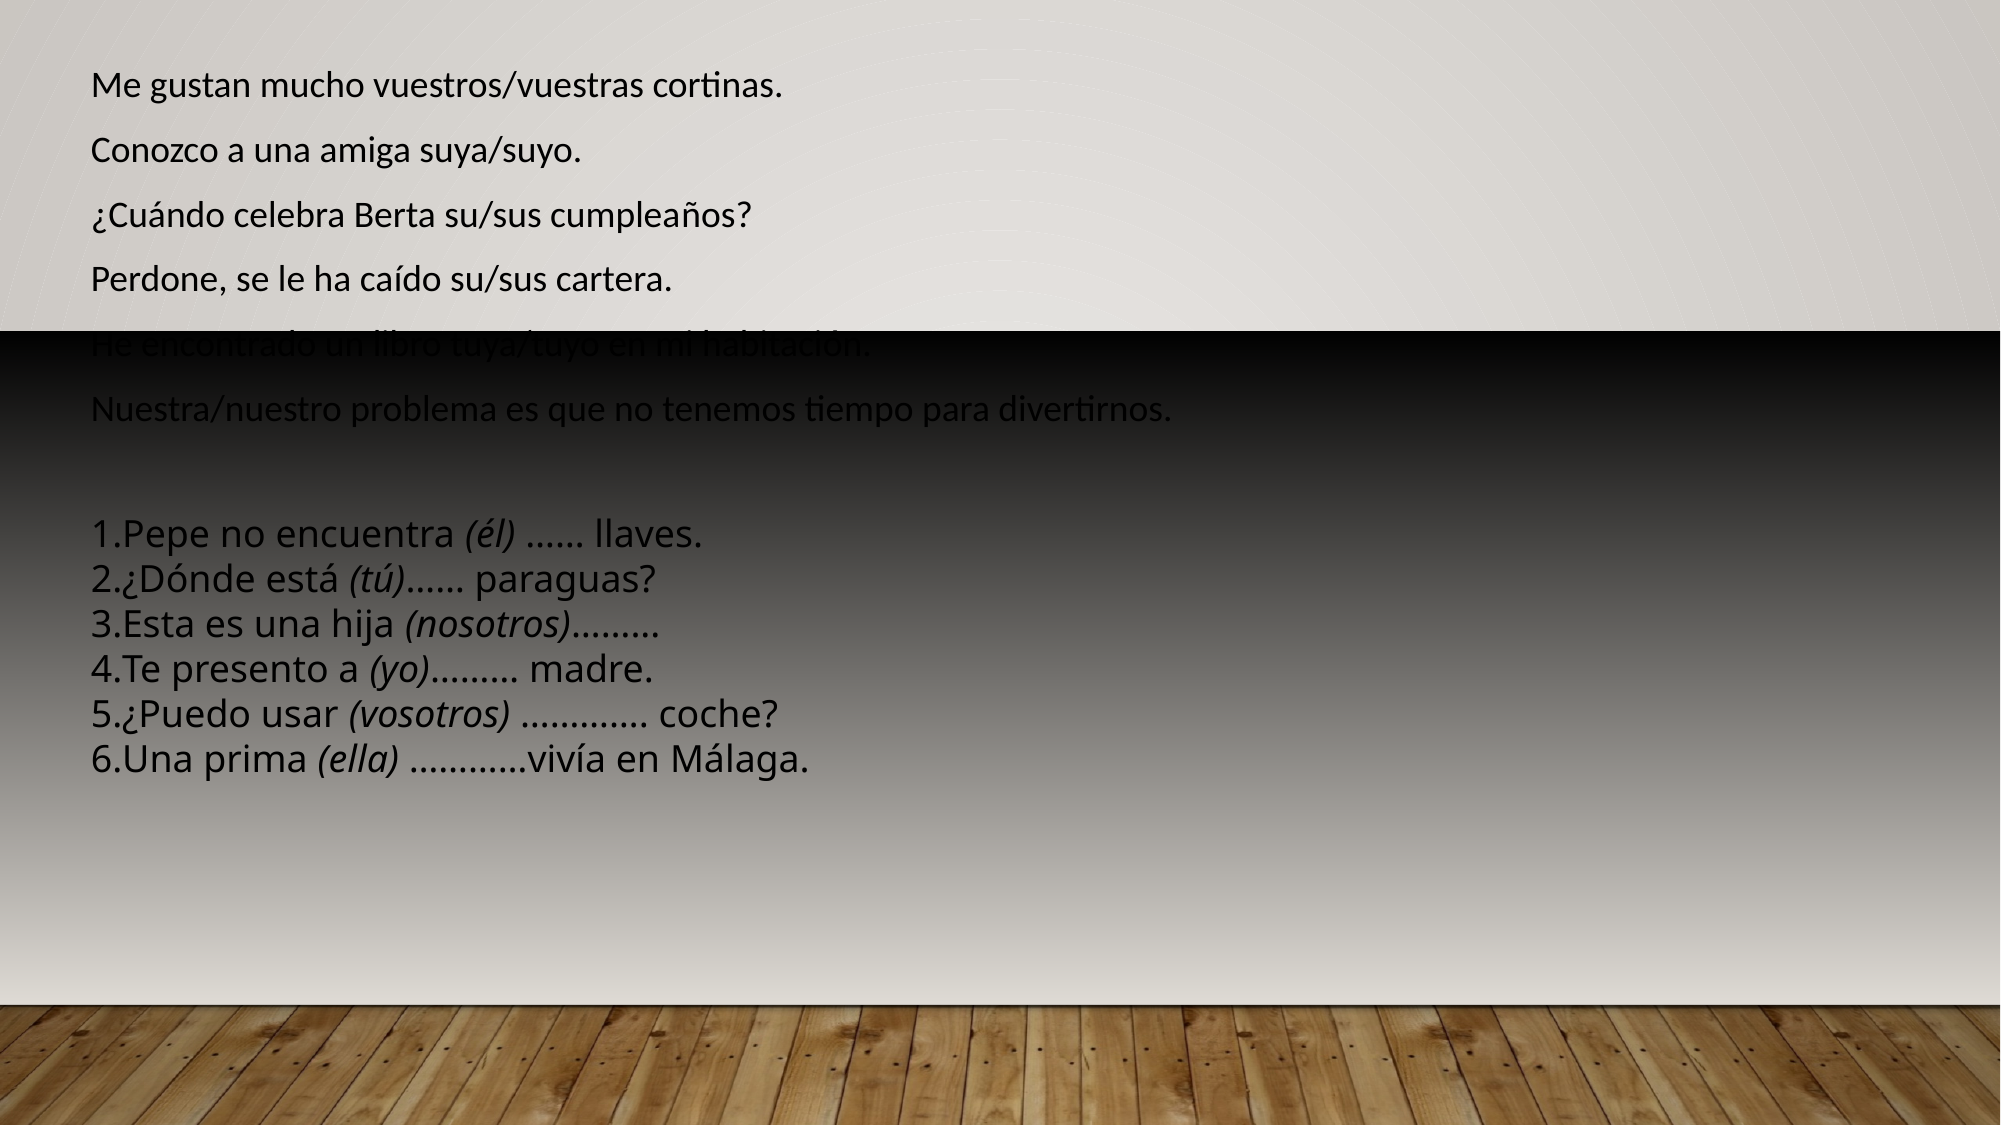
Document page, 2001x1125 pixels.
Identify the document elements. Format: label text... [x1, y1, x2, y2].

text_box Me gustan mucho vuestros/vuestras cortinas. Conozco a una amiga suya/suyo. ¿Cuándo celebra Berta su/sus cumpleaños? Perdone, se le ha caído su/sus cartera. He encontrado un libro tuya/tuyo en mi habitación. Nuestra/nuestro problema es que no tenemos tiempo para divertirnos. Pepe no encuentra (él) …… llaves. ¿Dónde está (tú)…… paraguas? Esta es una hija (nosotros)……... Te presento a (yo)……… madre. ¿Puedo usar (vosotros) …………. coche? Una prima (ella) …………vivía en Málaga. [75, 49, 1502, 842]
